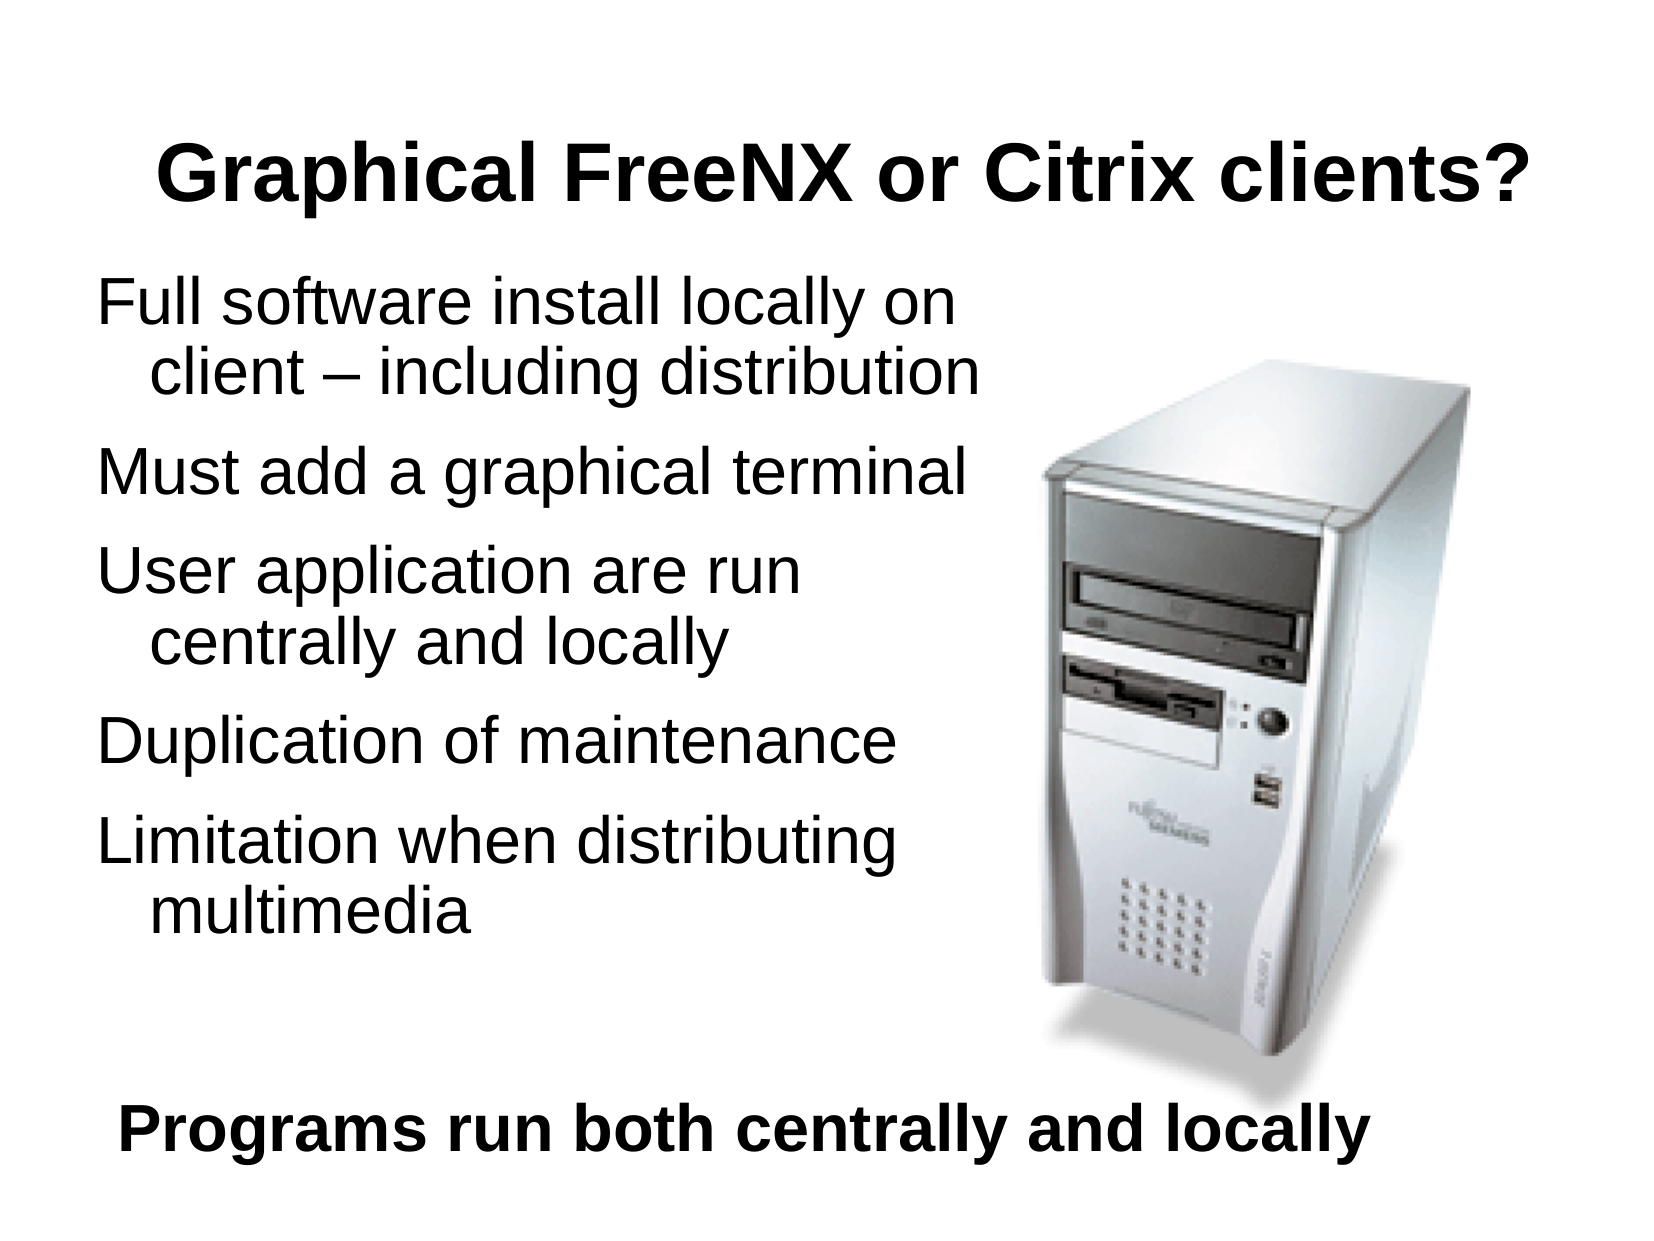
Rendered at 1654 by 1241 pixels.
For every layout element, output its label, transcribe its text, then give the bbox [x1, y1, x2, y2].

text_box Programs run both centrally and locally [117, 1091, 1561, 1210]
picture [1021, 344, 1476, 1091]
title Graphical FreeNX or Citrix clients? [139, 80, 1552, 269]
list Full software install locally on client – including distribution Must add a graphical terminal User application are run centrally and locally Duplication of maintenance Limitation when distributing multimedia [78, 267, 1021, 1023]
